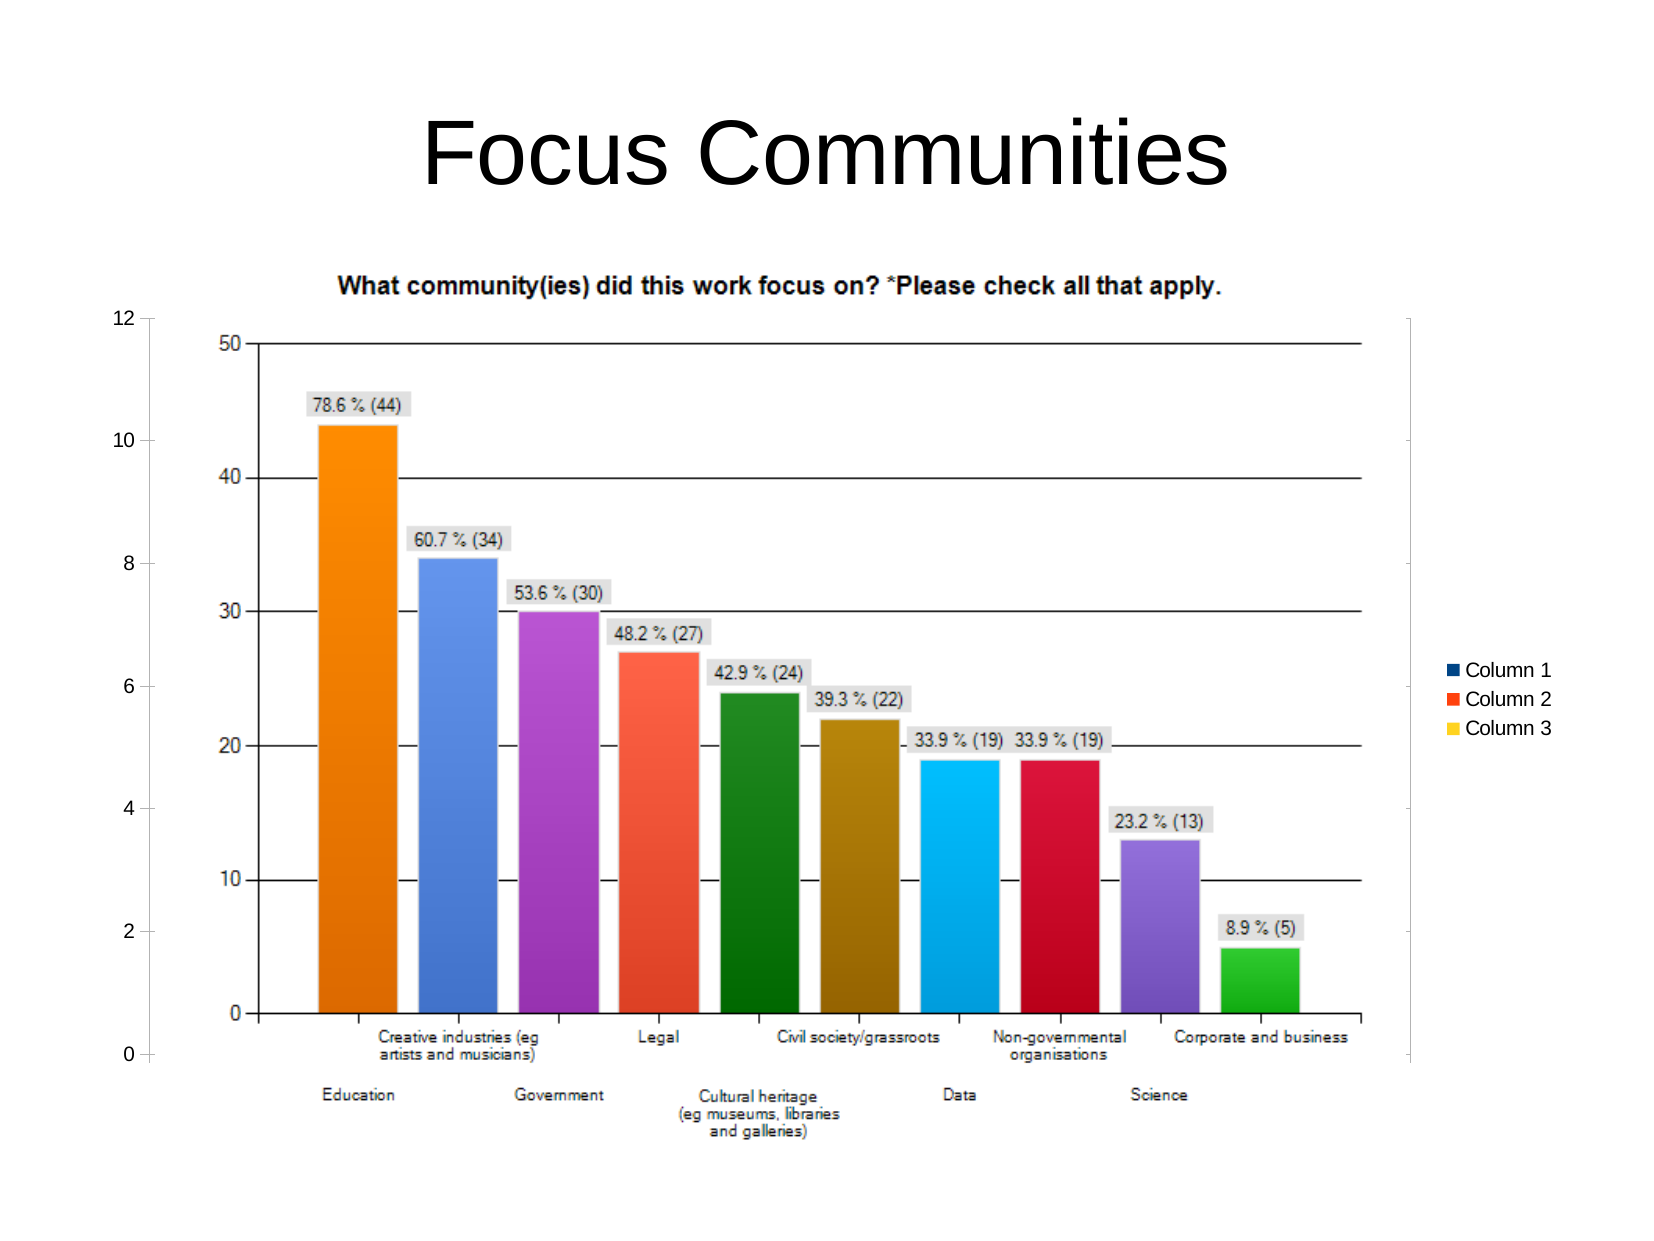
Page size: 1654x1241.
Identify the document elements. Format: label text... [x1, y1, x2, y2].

chart [82, 290, 155, 1109]
chart [1406, 290, 1571, 1109]
title Focus Communities [82, 49, 1571, 257]
picture [155, 243, 1406, 1182]
